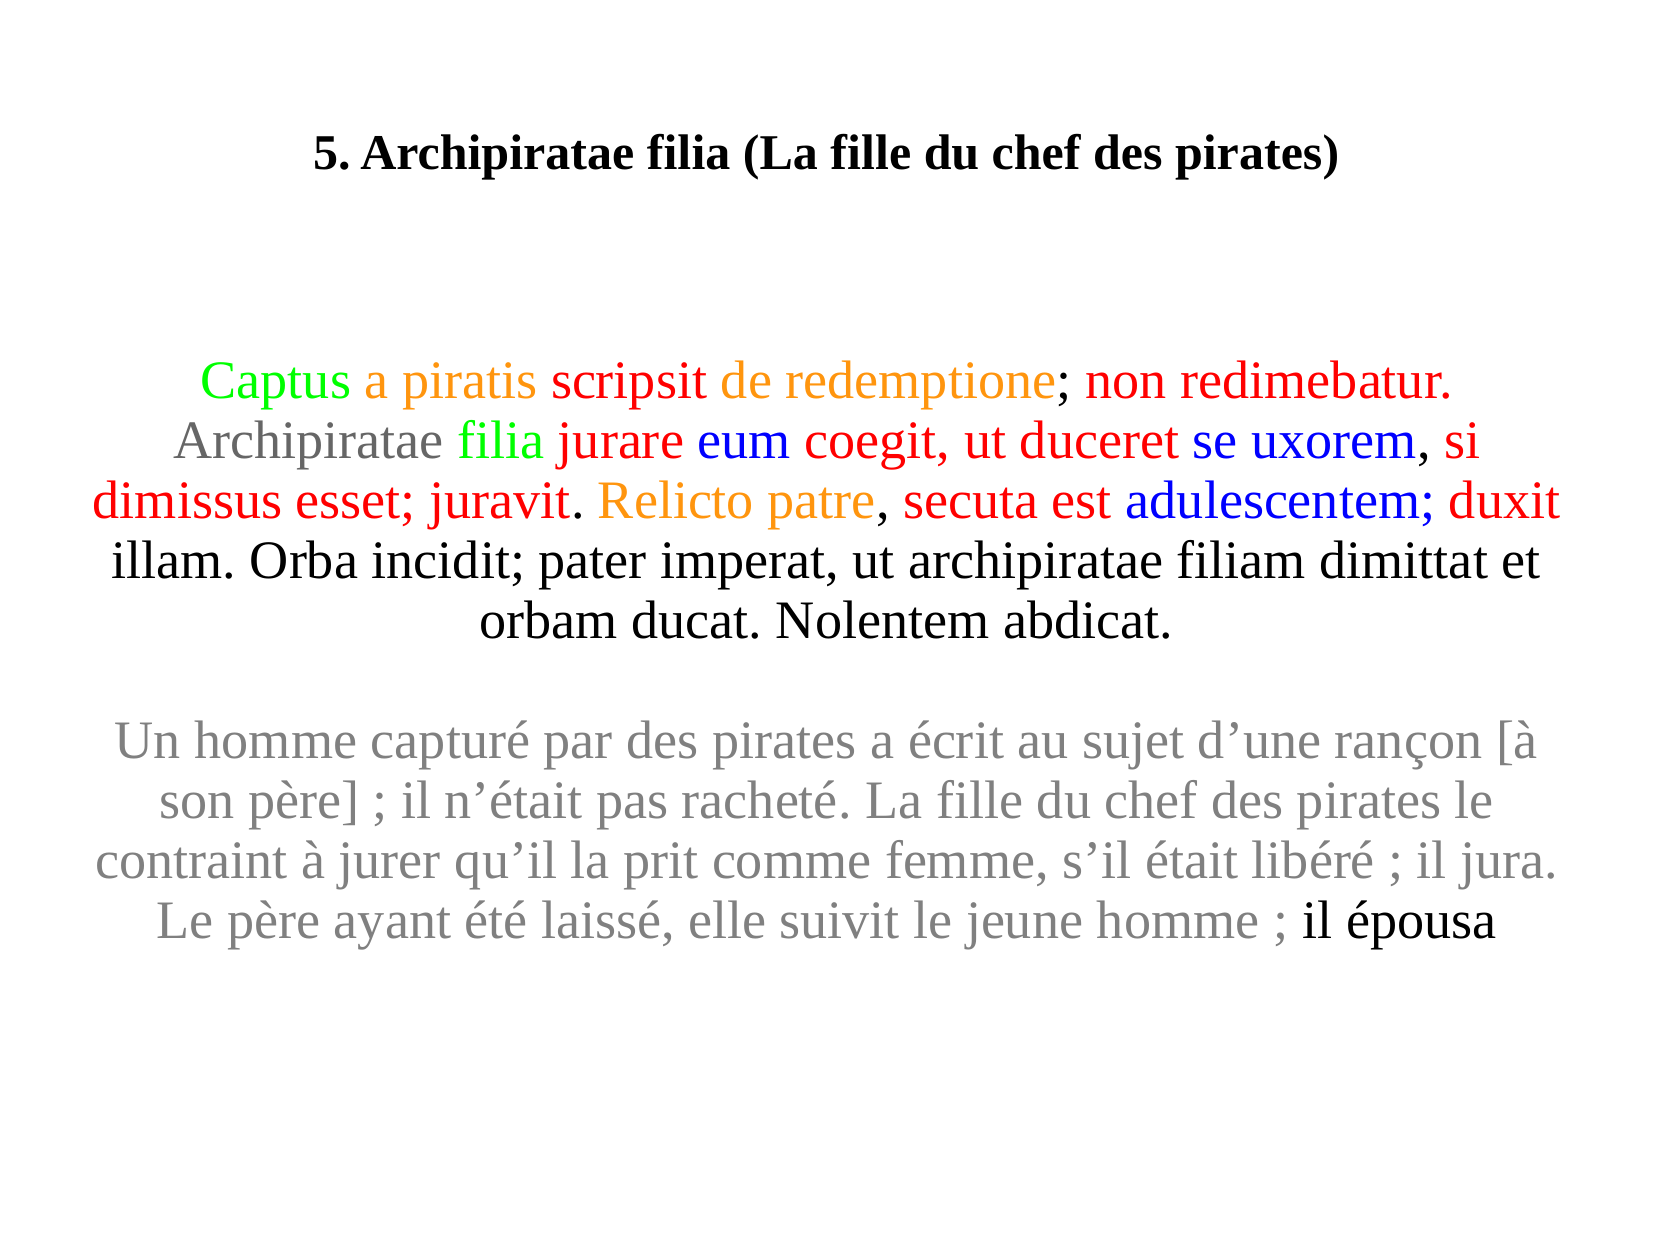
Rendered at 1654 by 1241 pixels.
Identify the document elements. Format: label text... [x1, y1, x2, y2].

title 5. Archipiratae filia (La fille du chef des pirates) [82, 49, 1571, 257]
subtitle Captus a piratis scripsit de redemptione; non redimebatur. Archipiratae filia jurare eum coegit, ut duceret se uxorem, si dimissus esset; juravit. Relicto patre, secuta est adulescentem; duxit illam. Orba incidit; pater imperat, ut archipiratae filiam dimittat et orbam ducat. Nolentem abdicat. Un homme capturé par des pirates a écrit au sujet d’une rançon [à son père] ; il n’était pas racheté. La fille du chef des pirates le contraint à jurer qu’il la prit comme femme, s’il était libéré ; il jura. Le père ayant été laissé, elle suivit le jeune homme ; il épousa [82, 290, 1571, 1010]
